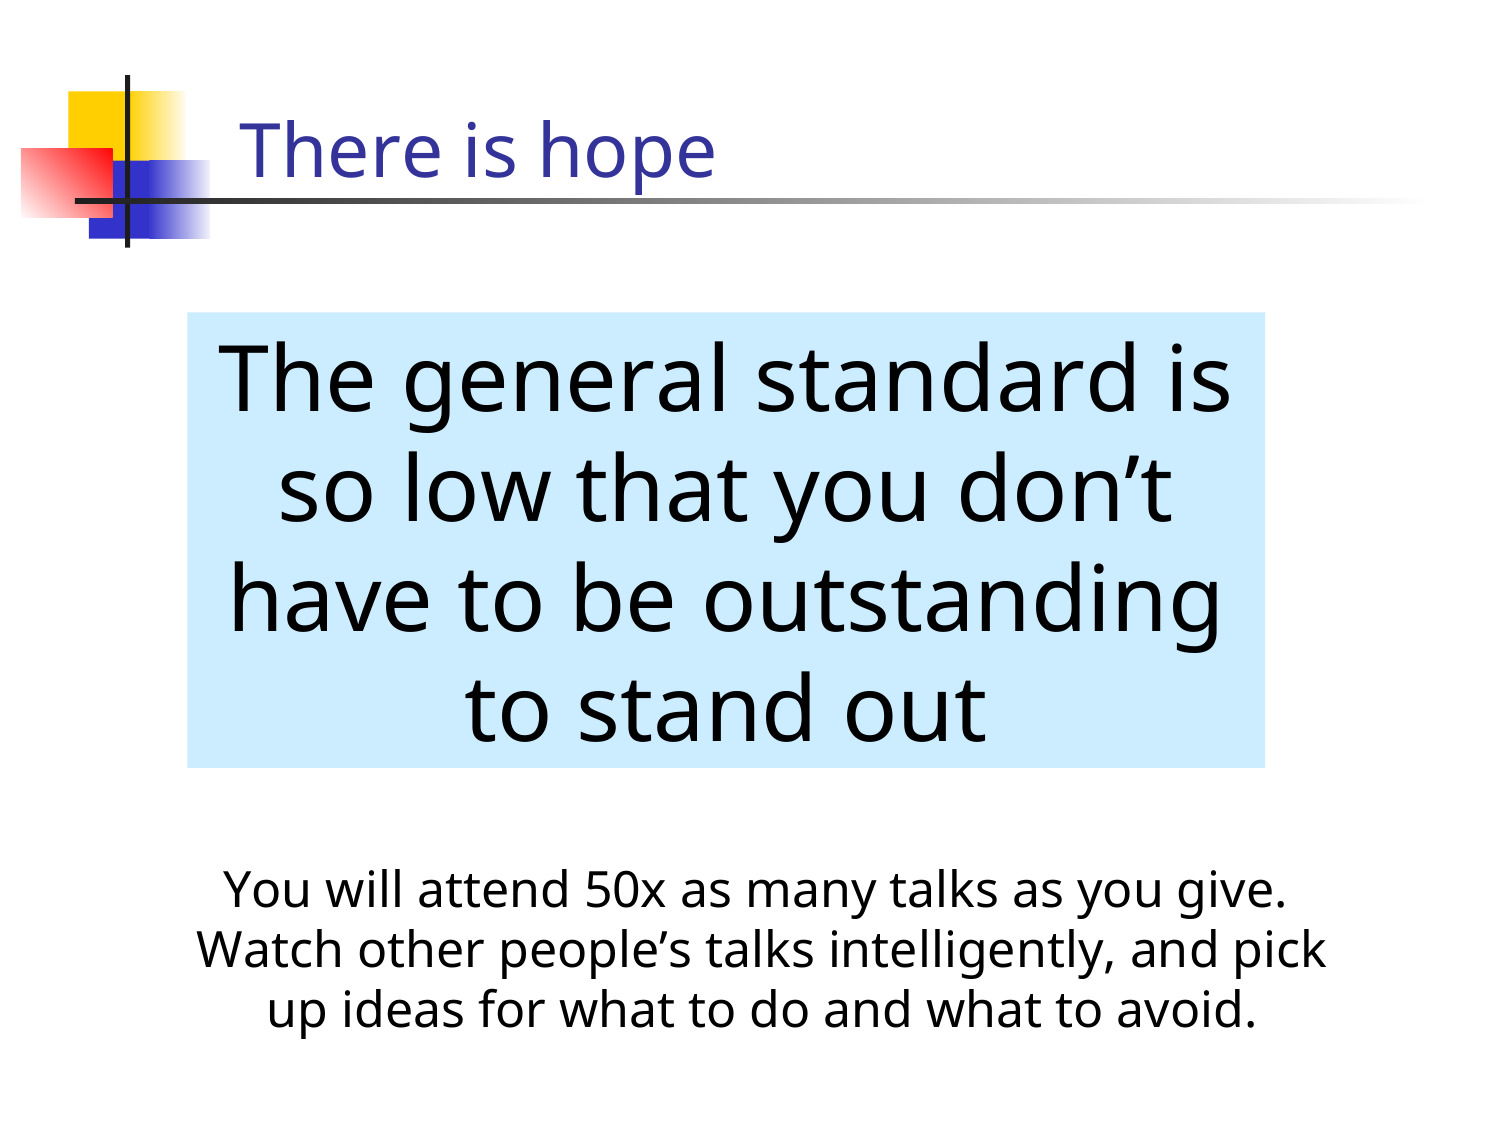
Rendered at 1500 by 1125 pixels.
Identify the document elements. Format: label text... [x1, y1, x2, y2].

text_box The general standard is so low that you don’t have to be outstanding to stand out [187, 312, 1266, 768]
title There is hope [224, 12, 1500, 200]
text_box You will attend 50x as many talks as you give. Watch other people’s talks intelligently, and pick up ideas for what to do and what to avoid. [149, 849, 1375, 1046]
